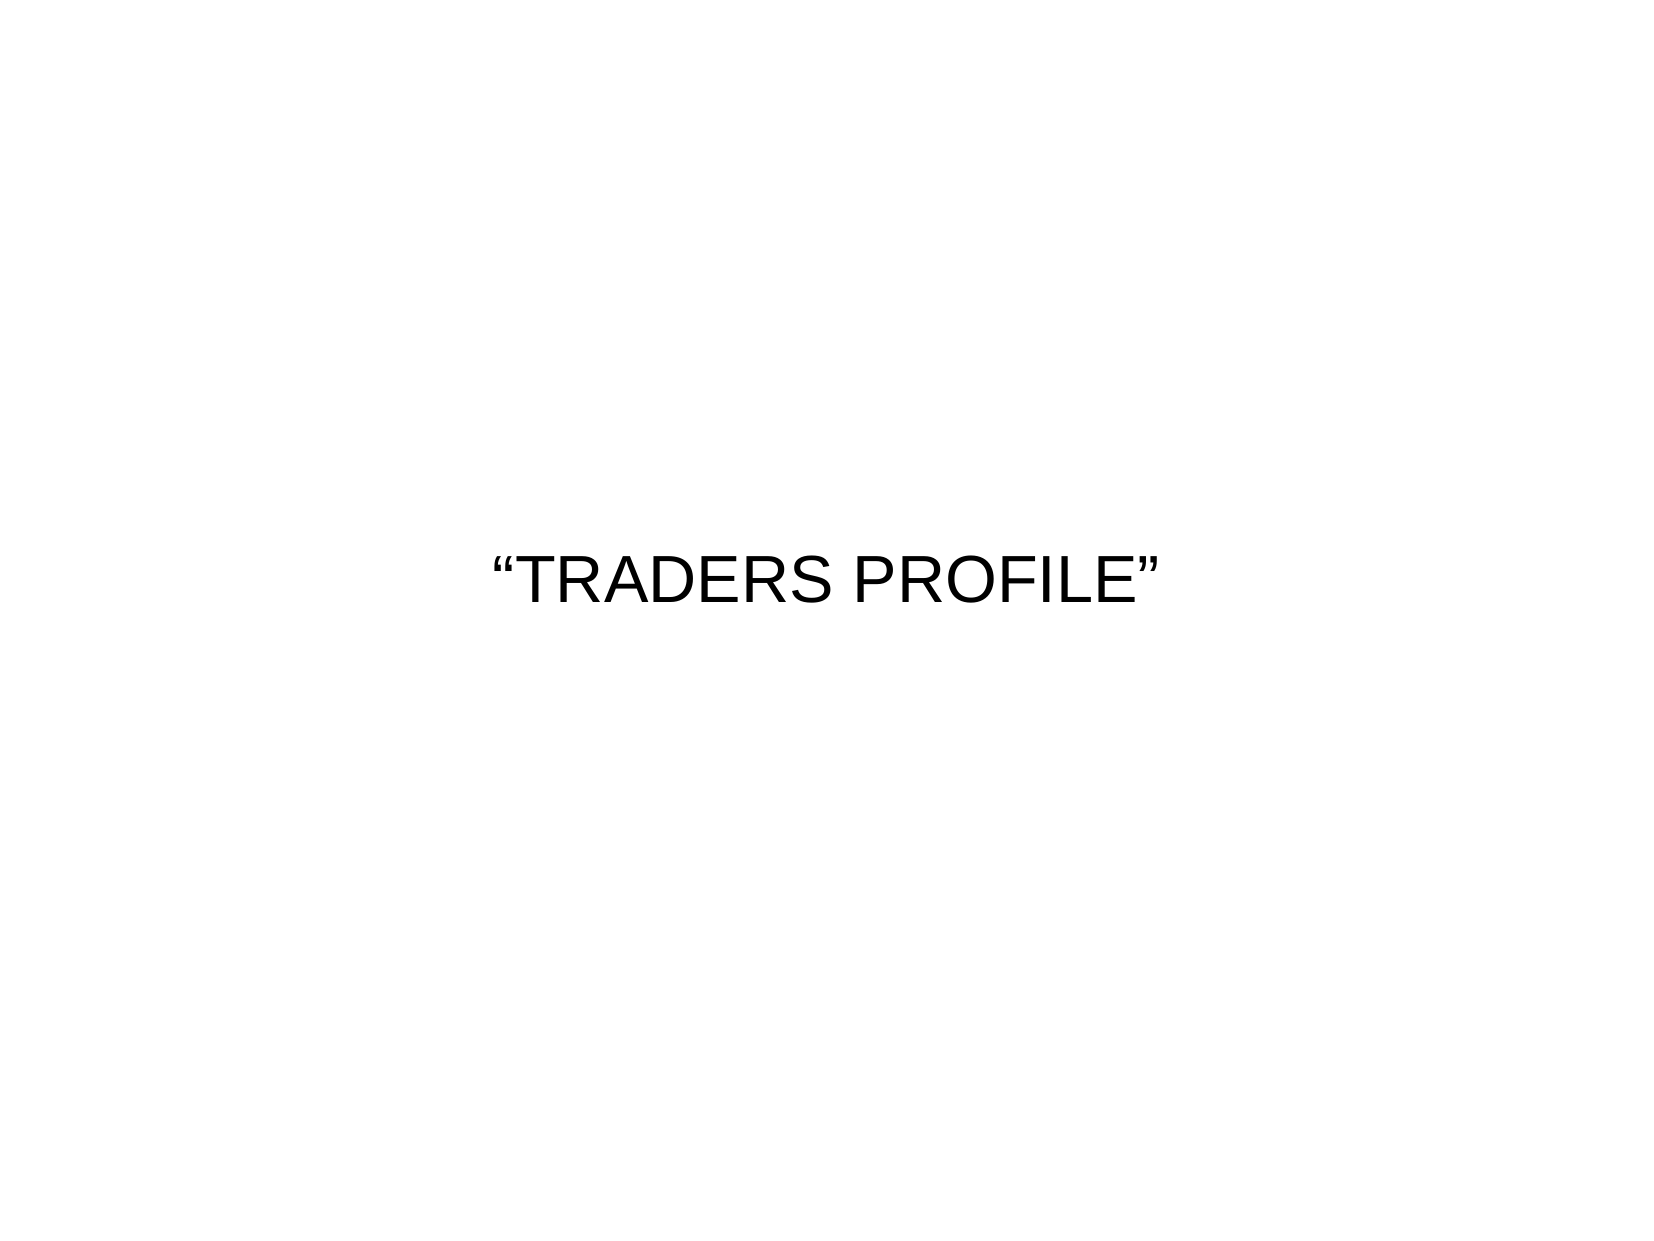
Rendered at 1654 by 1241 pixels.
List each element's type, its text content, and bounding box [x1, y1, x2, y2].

subtitle “TRADERS PROFILE” [82, 49, 1571, 1109]
